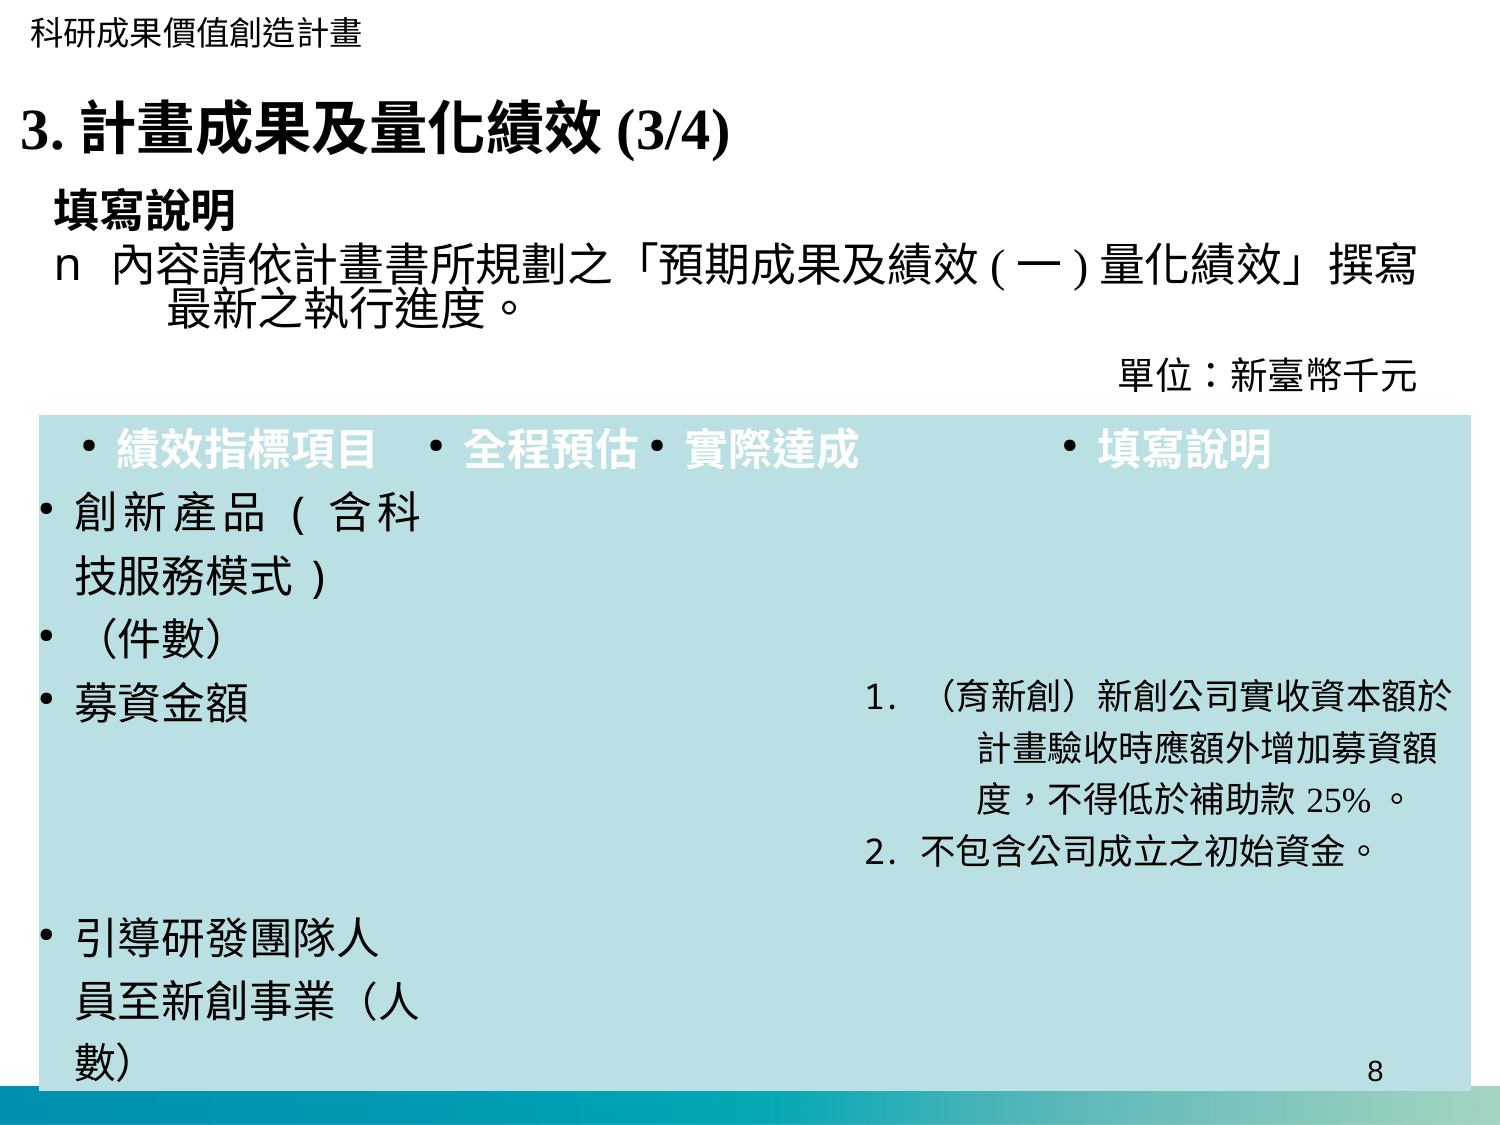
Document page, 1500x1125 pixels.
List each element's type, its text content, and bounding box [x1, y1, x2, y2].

text_box 7 [1352, 1044, 1500, 1123]
table_cell 創新產品(含科技服務模式) （件數） [39, 478, 422, 668]
table_header 填寫說明 [864, 415, 1471, 478]
table_header 全程預估 [422, 415, 645, 478]
table_header 績效指標項目 [39, 415, 422, 478]
text_box 填寫說明 內容請依計畫書所規劃之「預期成果及績效(一)量化績效」撰寫最新之執行進度。 [38, 184, 1446, 410]
table_cell （育新創）新創公司實收資本額於計畫驗收時應額外增加募資額度，不得低於補助款25%。 不包含公司成立之初始資金。 [864, 668, 1471, 904]
table_cell 引導研發團隊人員至新創事業（人數） [39, 904, 422, 1091]
table_header 實際達成 [645, 415, 864, 478]
table_cell [645, 478, 864, 668]
table_cell [645, 904, 864, 1091]
table_cell [422, 668, 645, 904]
table_cell [864, 904, 1471, 1091]
table_cell [864, 478, 1471, 668]
table_cell [645, 668, 864, 904]
table_cell [422, 904, 645, 1091]
table_cell 募資金額 [39, 668, 422, 904]
text_box 3.計畫成果及量化績效(3/4) [5, 83, 1471, 170]
text_box 單位：新臺幣千元 [1102, 344, 1446, 405]
table_cell [422, 478, 645, 668]
